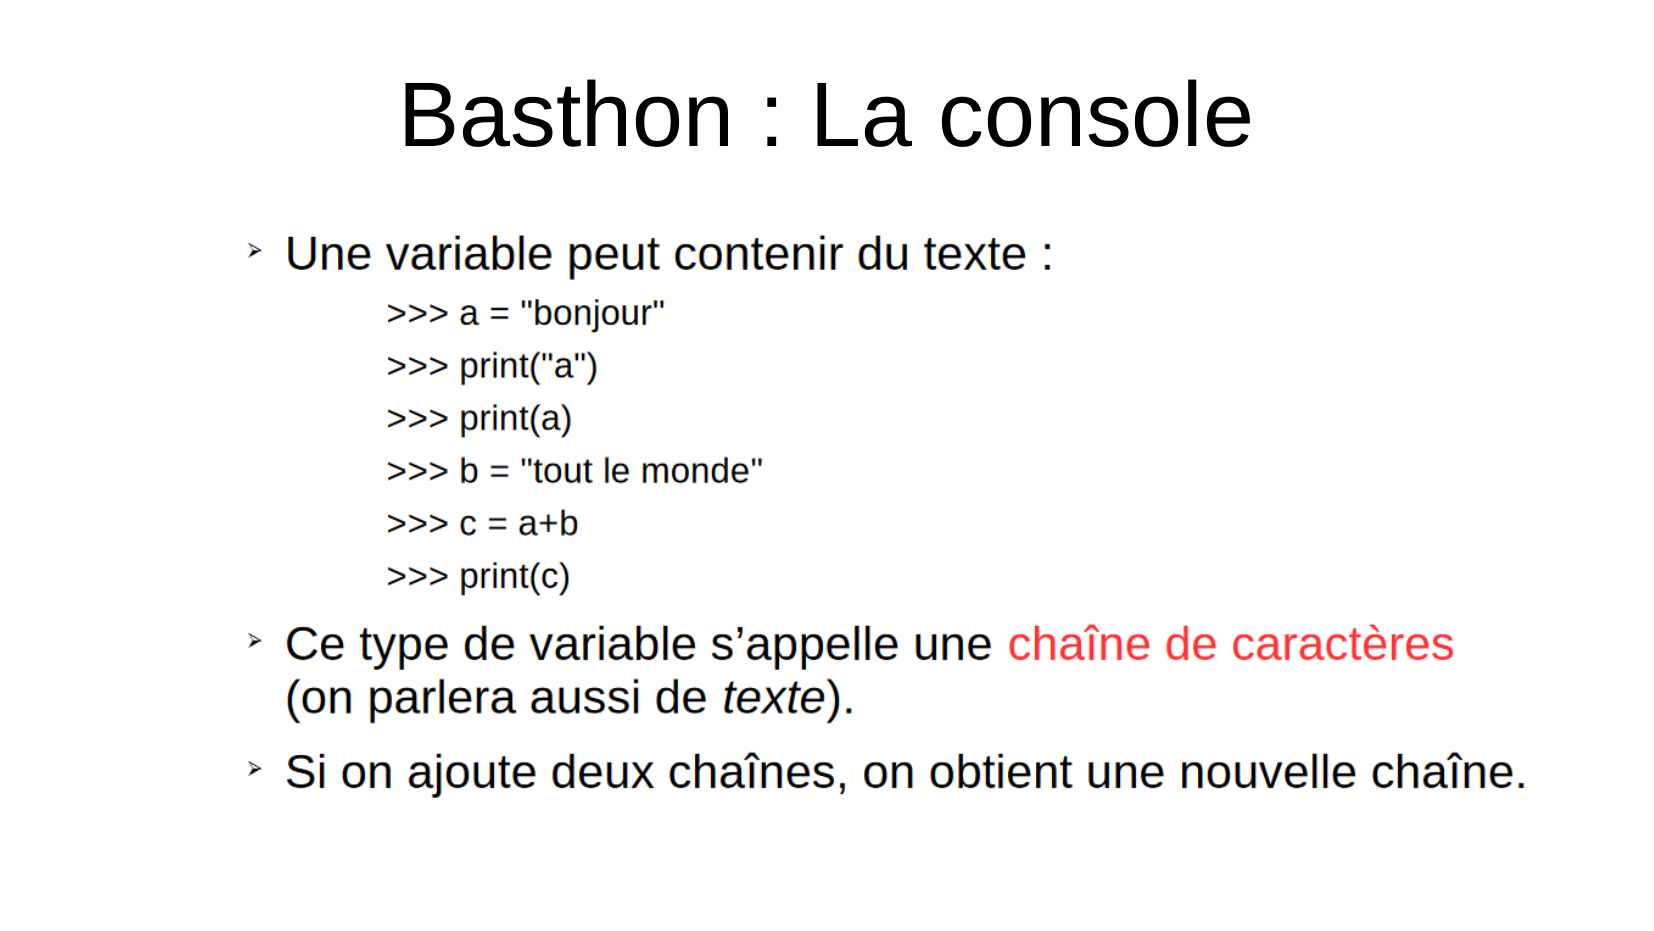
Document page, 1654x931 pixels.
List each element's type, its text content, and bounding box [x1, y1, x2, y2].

picture [225, 209, 1549, 826]
title Basthon : La console [82, 37, 1571, 193]
